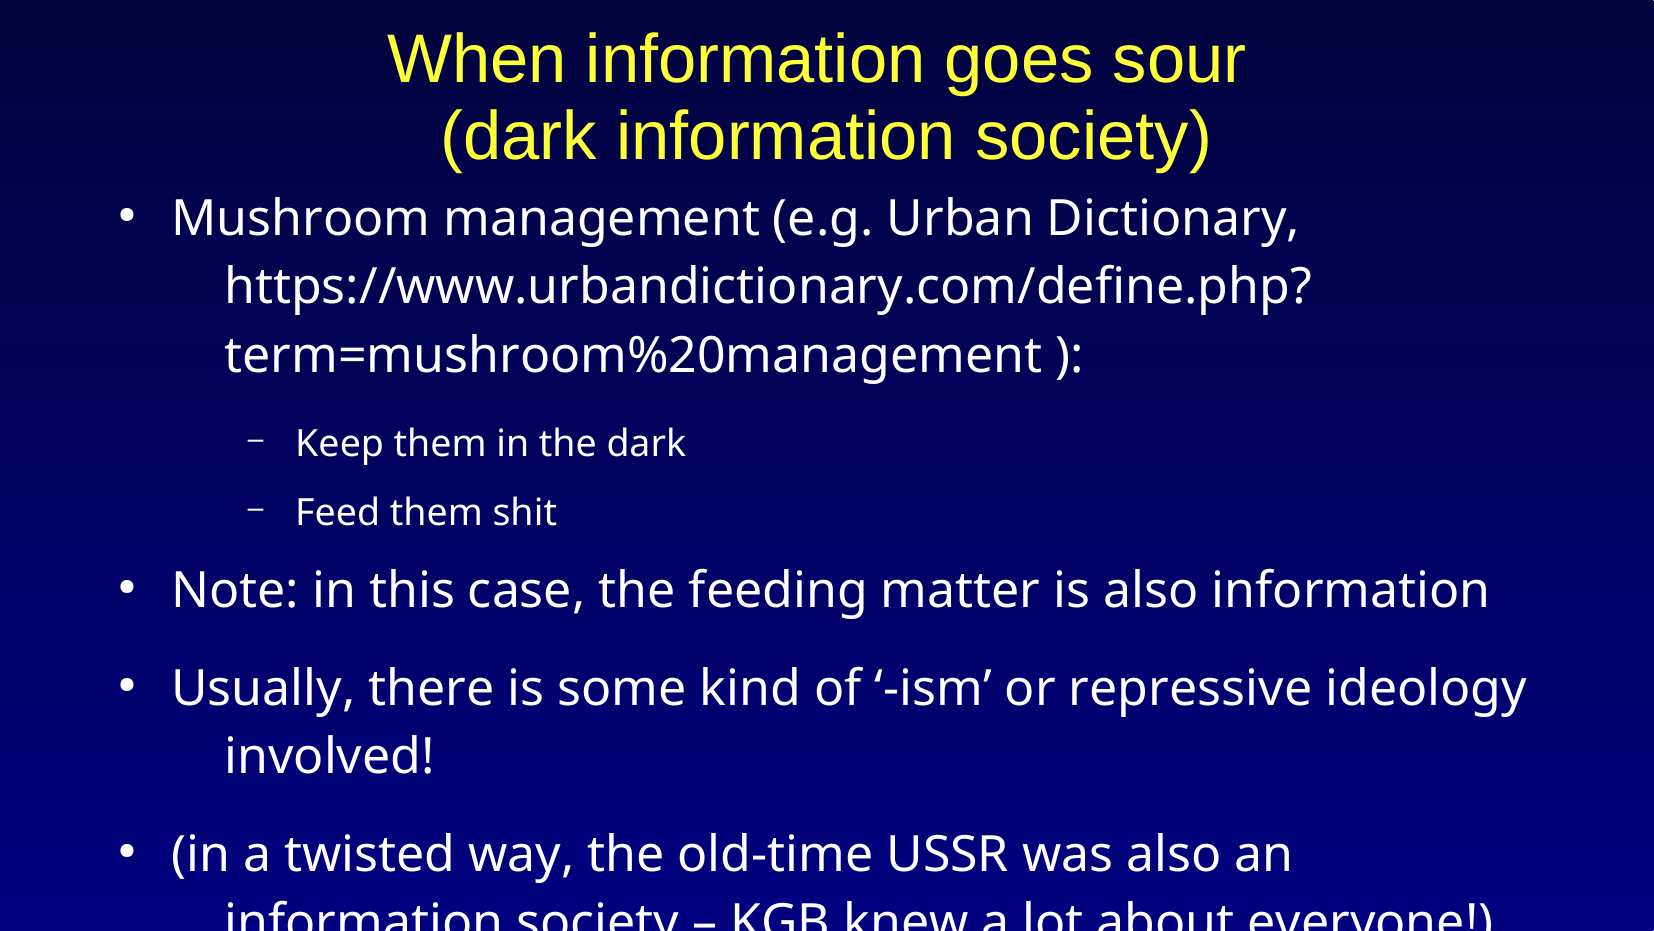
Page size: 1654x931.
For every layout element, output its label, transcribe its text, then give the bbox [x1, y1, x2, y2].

list Mushroom management (e.g. Urban Dictionary, https://www.urbandictionary.com/define.php?term=mushroom%20management ): Keep them in the dark Feed them shit Note: in this case, the feeding matter is also information Usually, there is some kind of ‘-ism’ or repressive ideology involved! (in a twisted way, the old-time USSR was also an information society – KGB knew a lot about everyone!) [82, 182, 1571, 931]
title When information goes sour (dark information society) [82, 19, 1571, 175]
